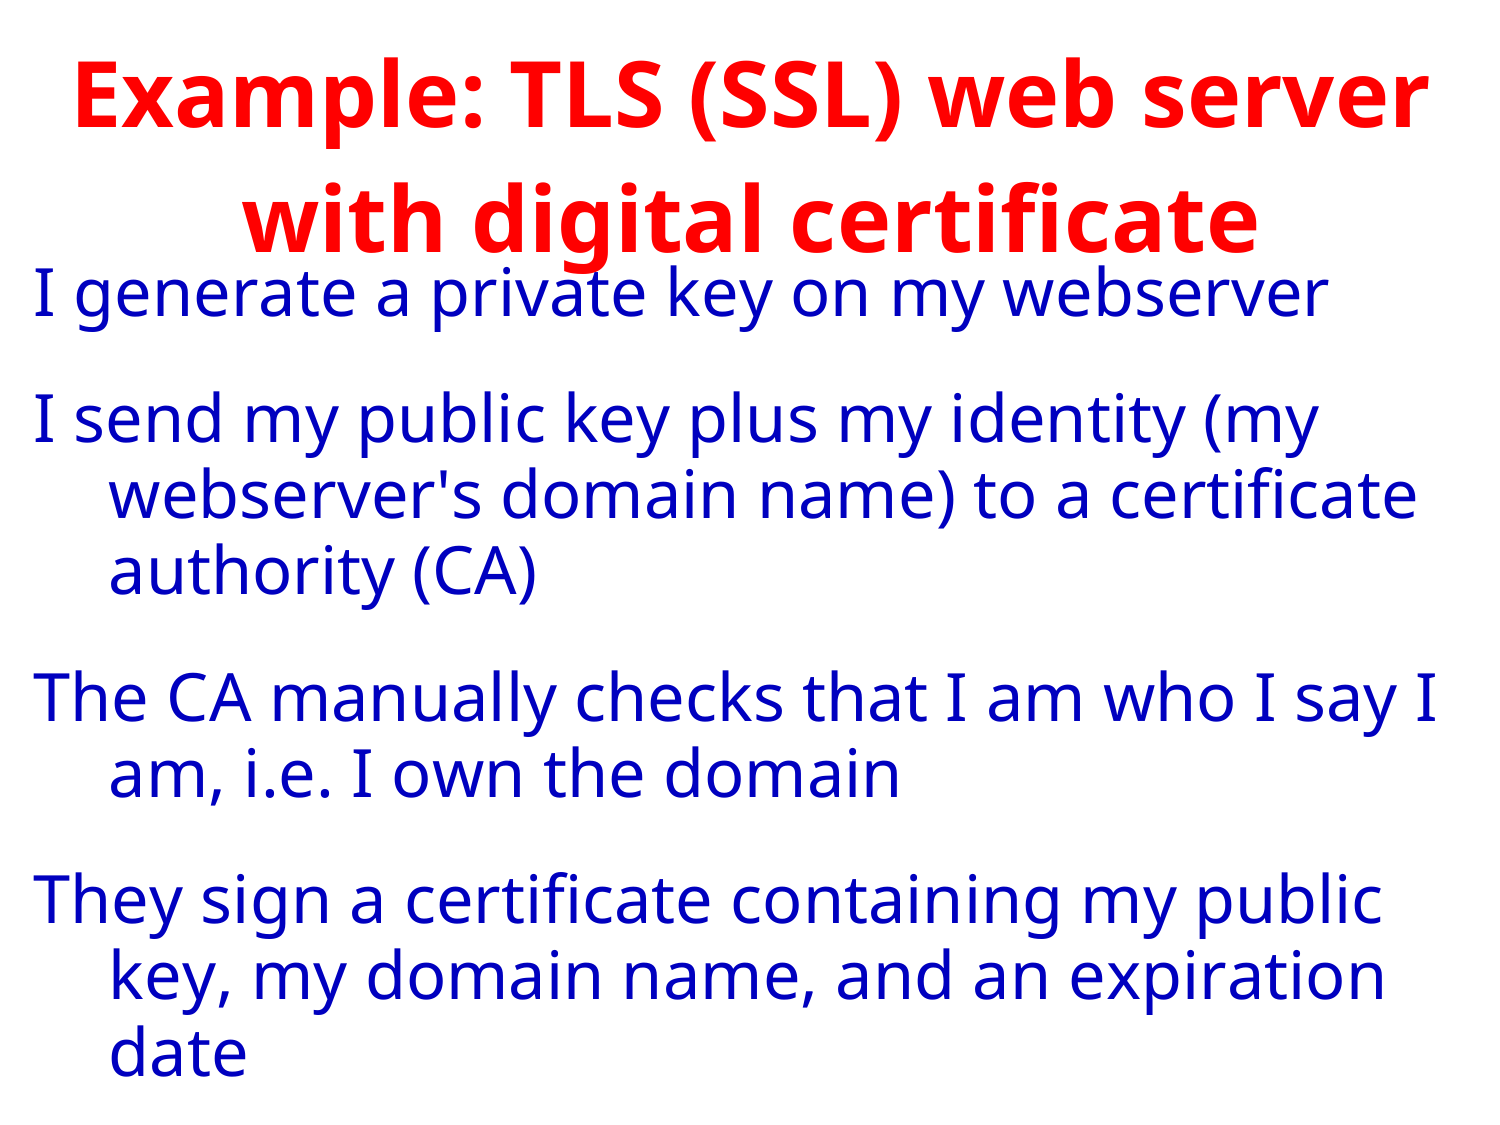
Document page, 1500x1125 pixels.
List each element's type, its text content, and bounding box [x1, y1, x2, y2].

list I generate a private key on my webserver I send my public key plus my identity (my webserver's domain name) to a certificate authority (CA) The CA manually checks that I am who I say I am, i.e. I own the domain They sign a certificate containing my public key, my domain name, and an expiration date I install the certificate on my web server [33, 255, 1493, 1091]
title Example: TLS (SSL) web server with digital certificate [37, 29, 1466, 255]
